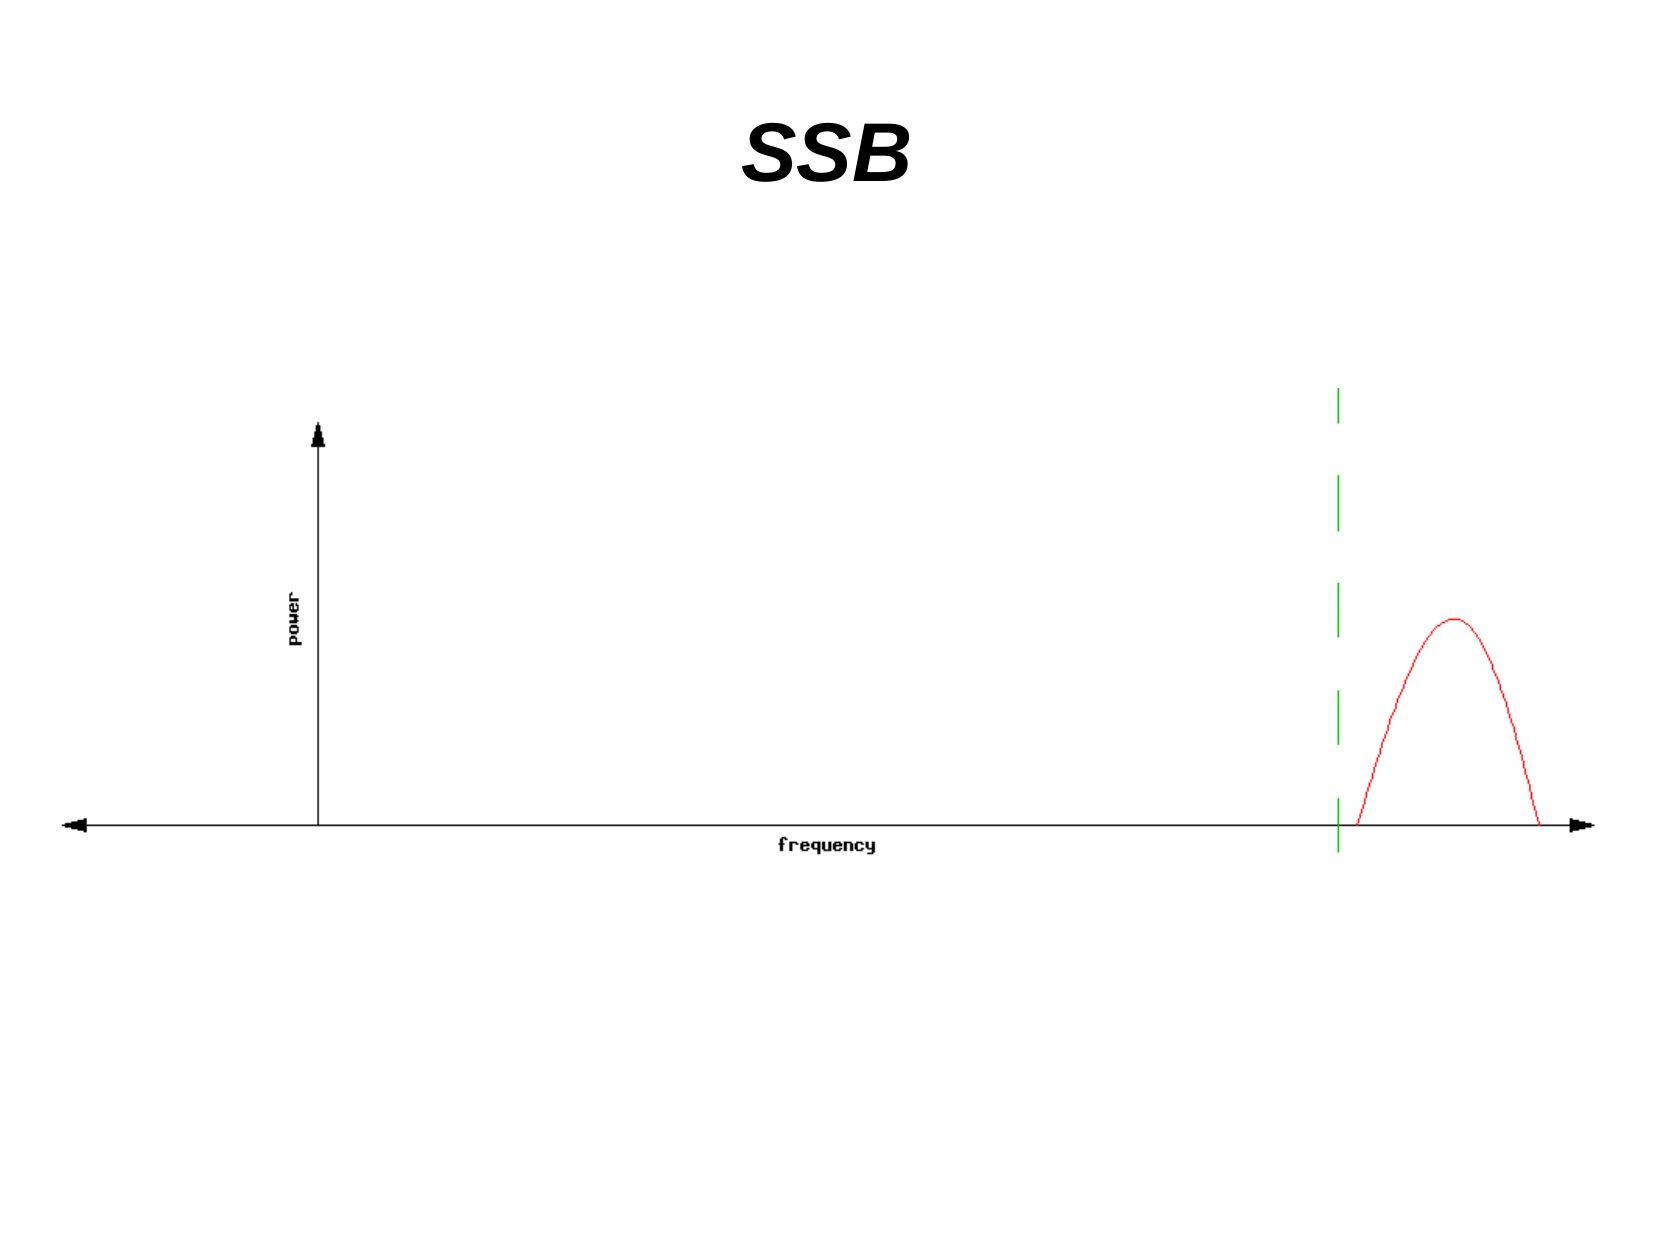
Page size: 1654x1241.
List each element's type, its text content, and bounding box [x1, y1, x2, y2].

title SSB [82, 49, 1571, 257]
picture [31, 388, 1626, 856]
